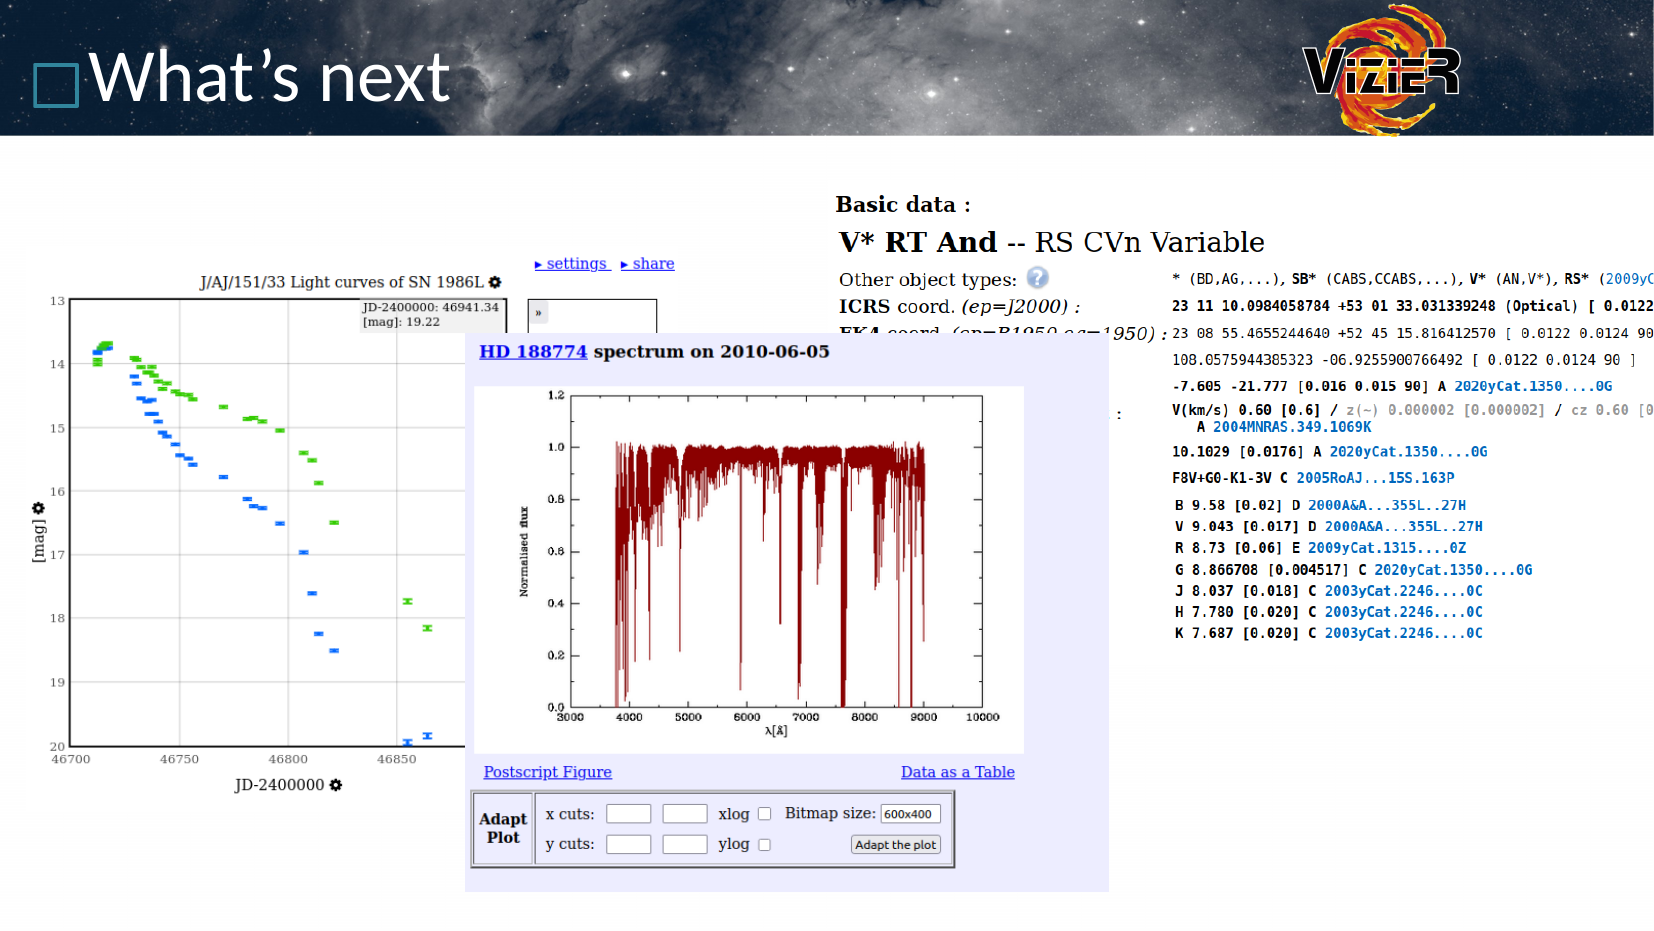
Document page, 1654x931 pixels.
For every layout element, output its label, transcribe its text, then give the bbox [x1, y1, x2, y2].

title What’s next [59, 17, 1394, 148]
list [70, 200, 828, 333]
picture [0, 0, 1654, 931]
